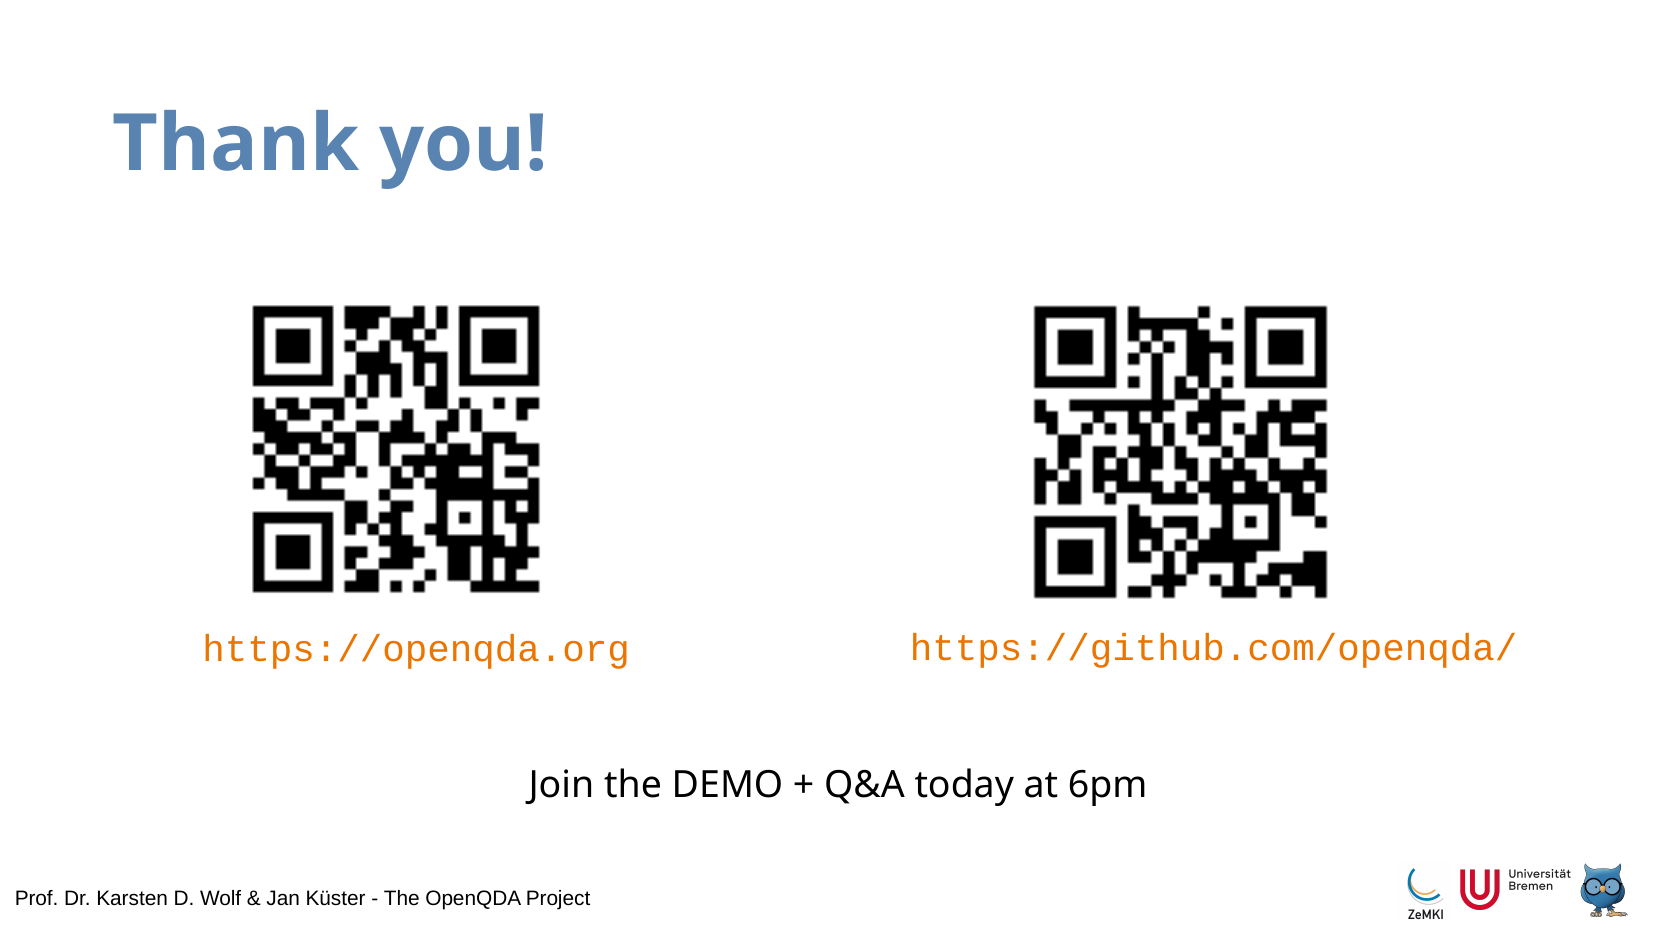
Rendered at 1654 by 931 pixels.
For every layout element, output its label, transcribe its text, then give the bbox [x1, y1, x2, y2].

picture [1460, 869, 1571, 910]
picture [1012, 284, 1351, 622]
text_box https://github.com/openqda/ [895, 621, 1538, 722]
title Thank you! [112, 62, 1493, 218]
text_box Join the DEMO + Q&A today at 6pm [513, 750, 1163, 816]
picture [1575, 862, 1631, 918]
picture [231, 284, 563, 616]
picture [1397, 862, 1450, 921]
text_box https://openqda.org [187, 622, 676, 697]
